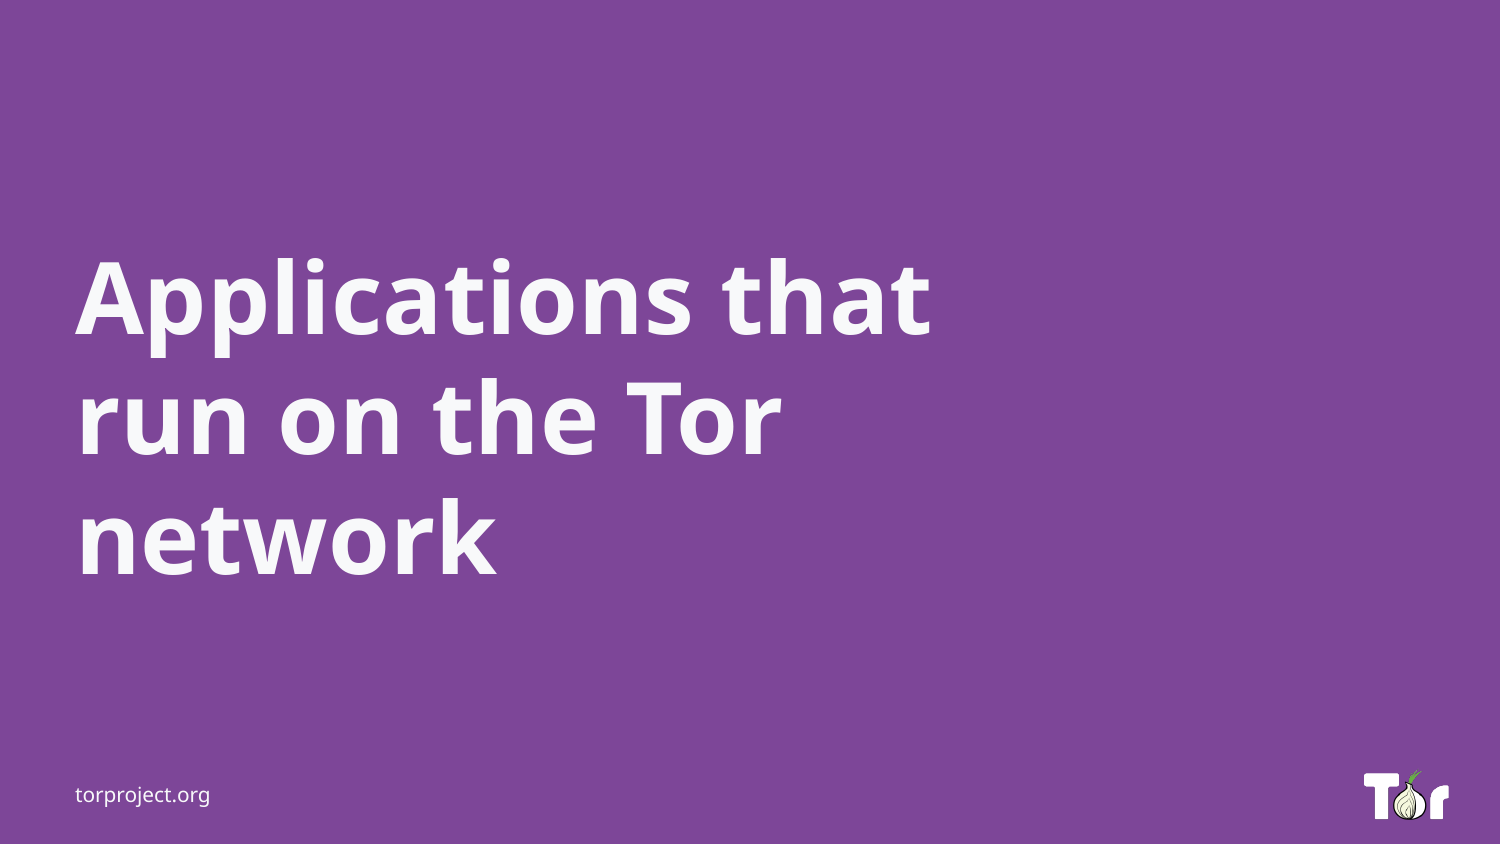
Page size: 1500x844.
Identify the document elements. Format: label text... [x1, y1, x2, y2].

title Applications that run on the Tor network [75, 215, 1050, 629]
picture [1364, 768, 1449, 820]
